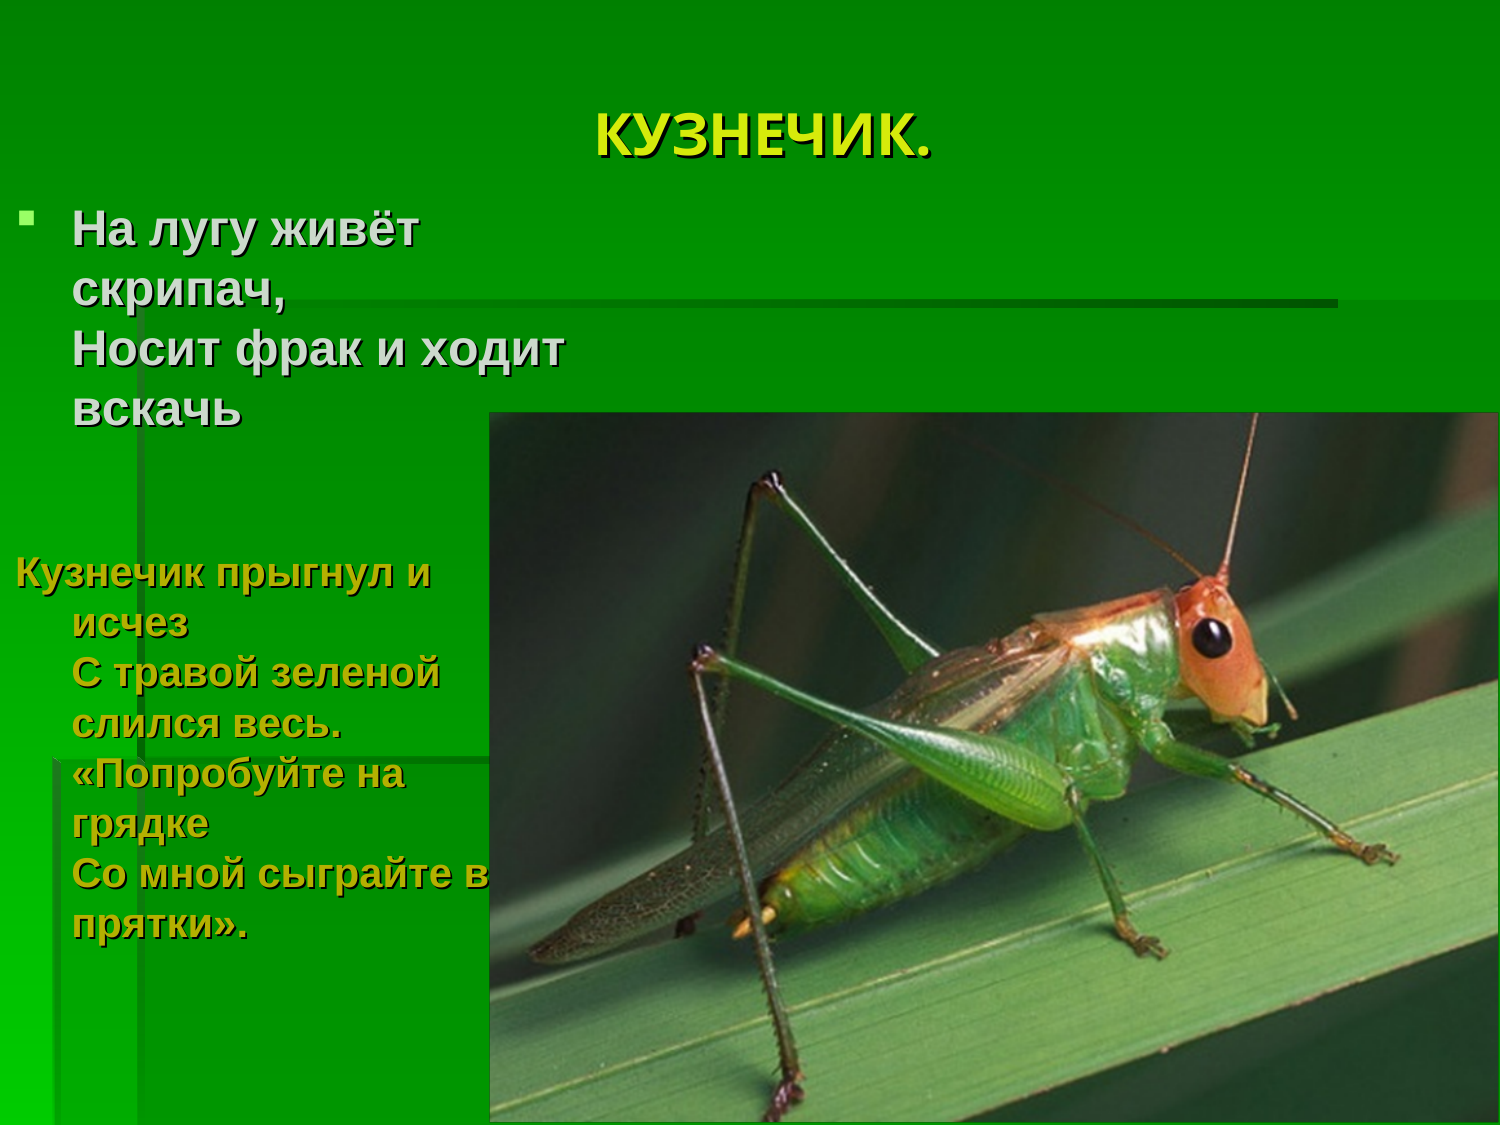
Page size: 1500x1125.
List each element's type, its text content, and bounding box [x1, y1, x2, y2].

title КУЗНЕЧИК. [75, 40, 1451, 225]
list Кузнечик прыгнул и исчез С травой зеленой слился весь. «Попробуйте на грядке Со мной сыграйте в прятки». [0, 537, 526, 1051]
picture [487, 410, 1500, 1125]
list На лугу живёт скрипач, Носит фрак и ходит вскачь [0, 187, 645, 488]
